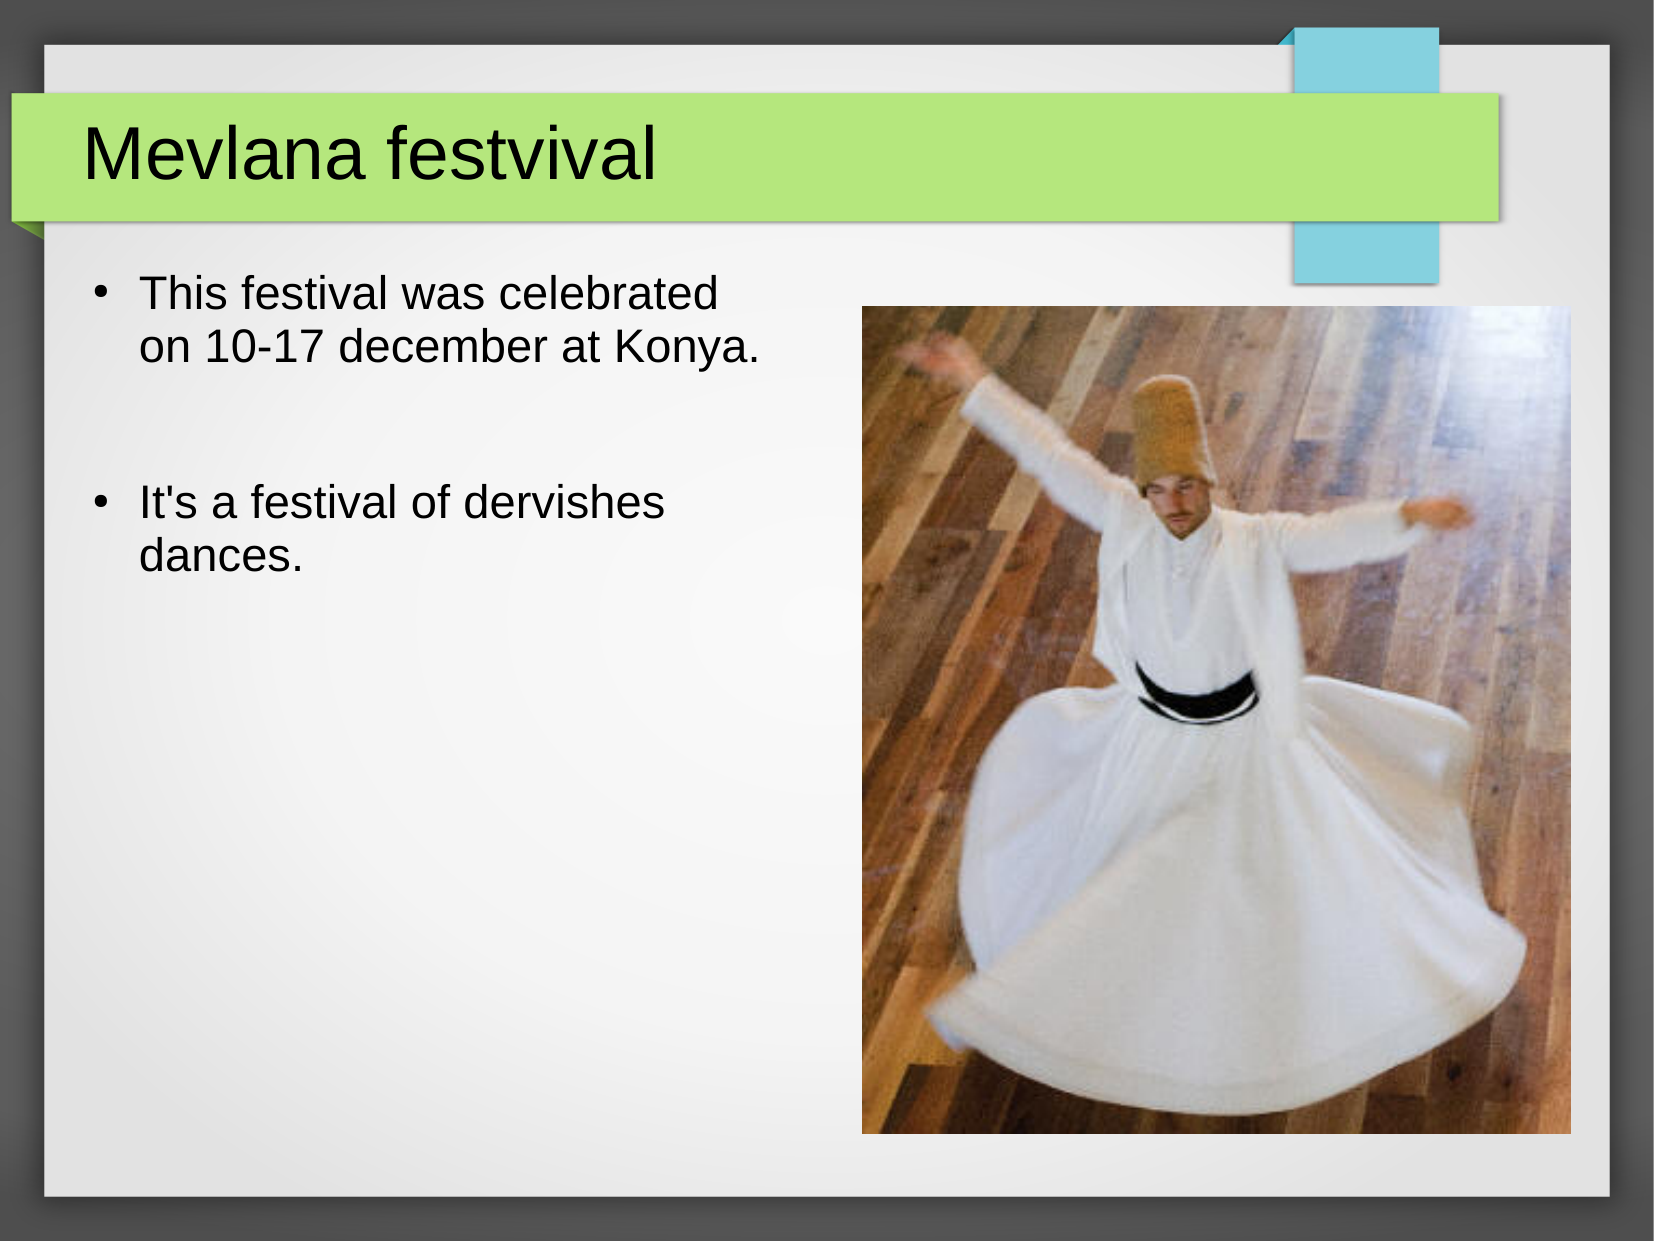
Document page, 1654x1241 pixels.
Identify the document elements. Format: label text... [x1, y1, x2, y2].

picture [0, 0, 1654, 1241]
title Mevlana festvival [82, 94, 1264, 213]
list This festival was celebrated on 10-17 december at Konya. It's a festival of dervishes dances. [77, 266, 768, 638]
